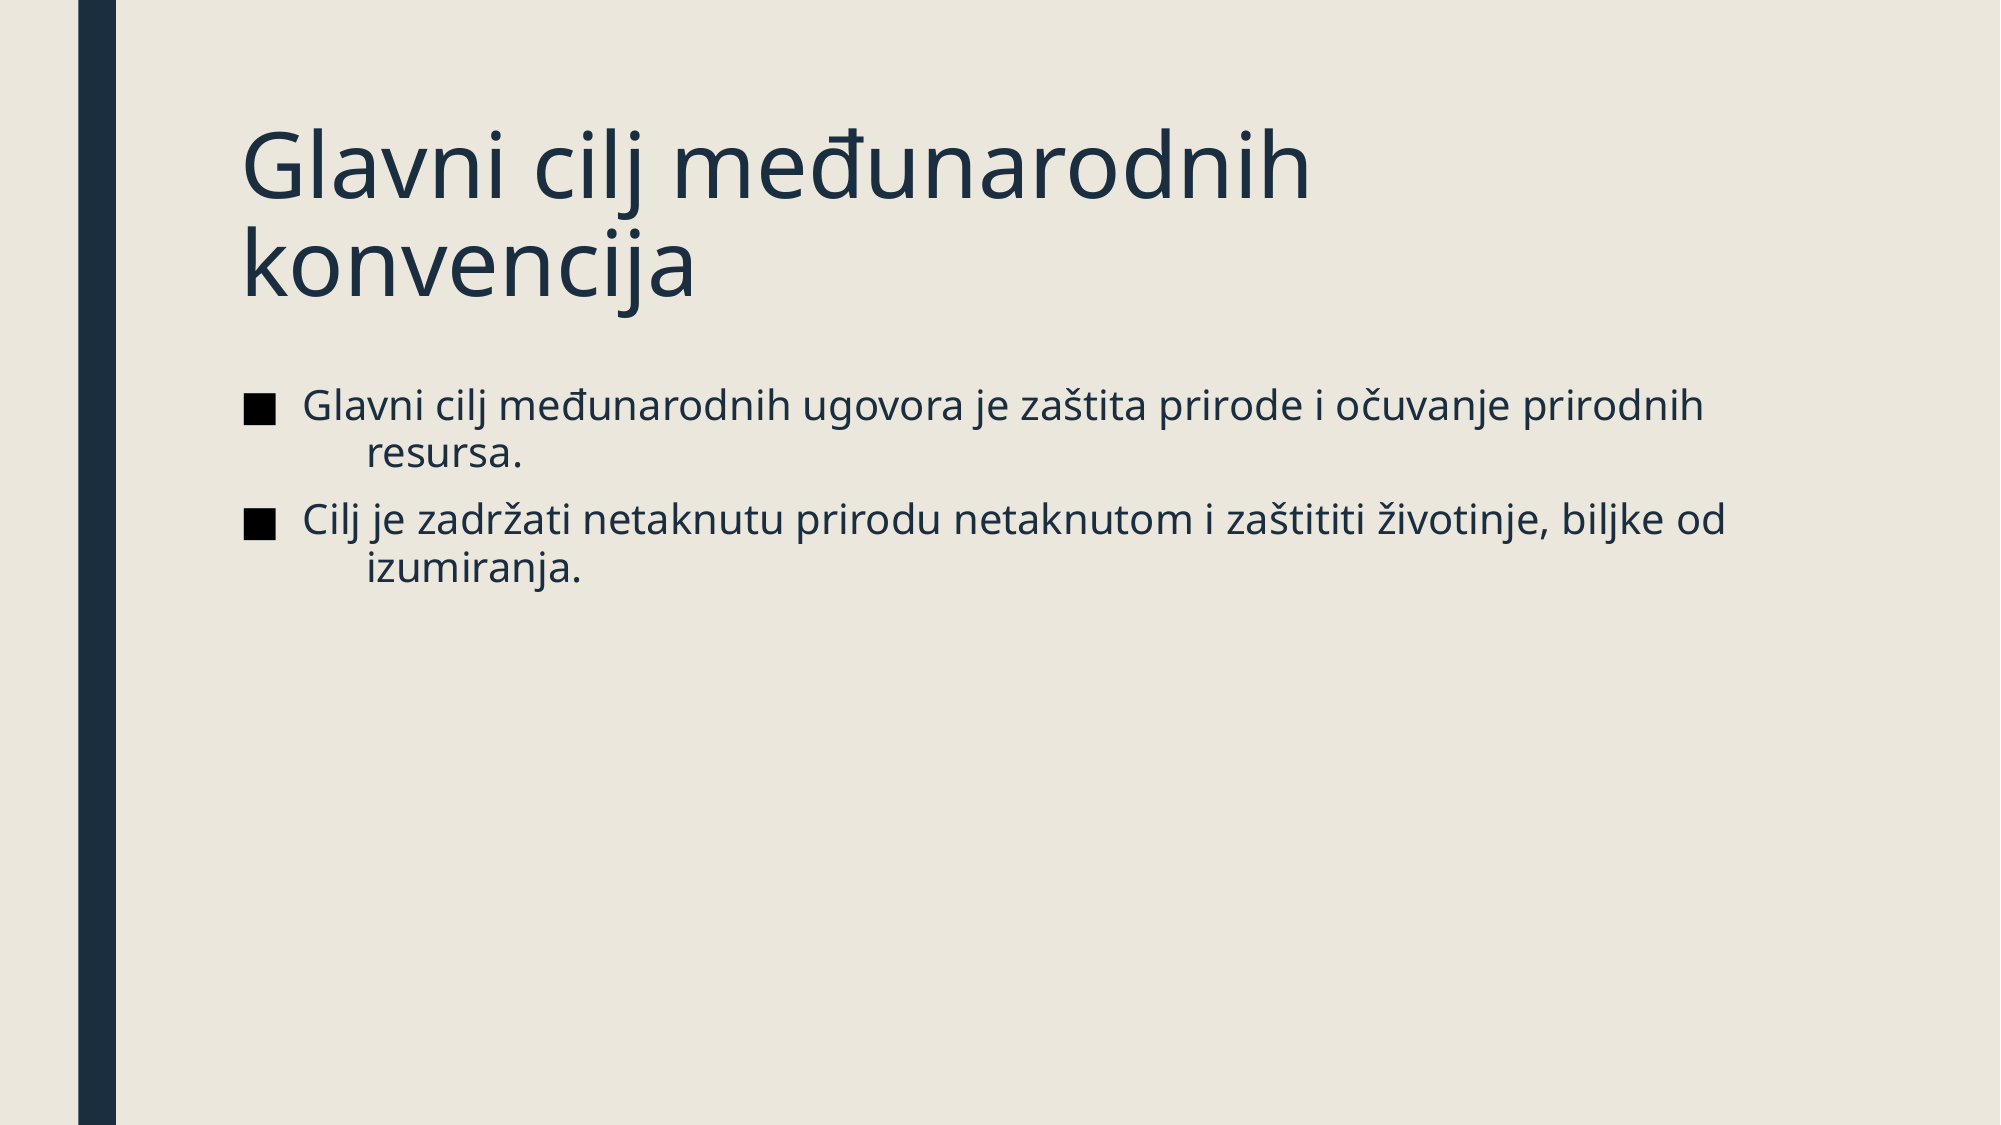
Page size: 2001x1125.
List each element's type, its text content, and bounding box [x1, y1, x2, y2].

title Glavni cilj međunarodnih konvencija [225, 112, 1801, 357]
list Glavni cilj međunarodnih ugovora je zaštita prirode i očuvanje prirodnih resursa. Cilj je zadržati netaknutu prirodu netaknutom i zaštititi životinje, biljke od izumiranja. [225, 375, 1801, 963]
